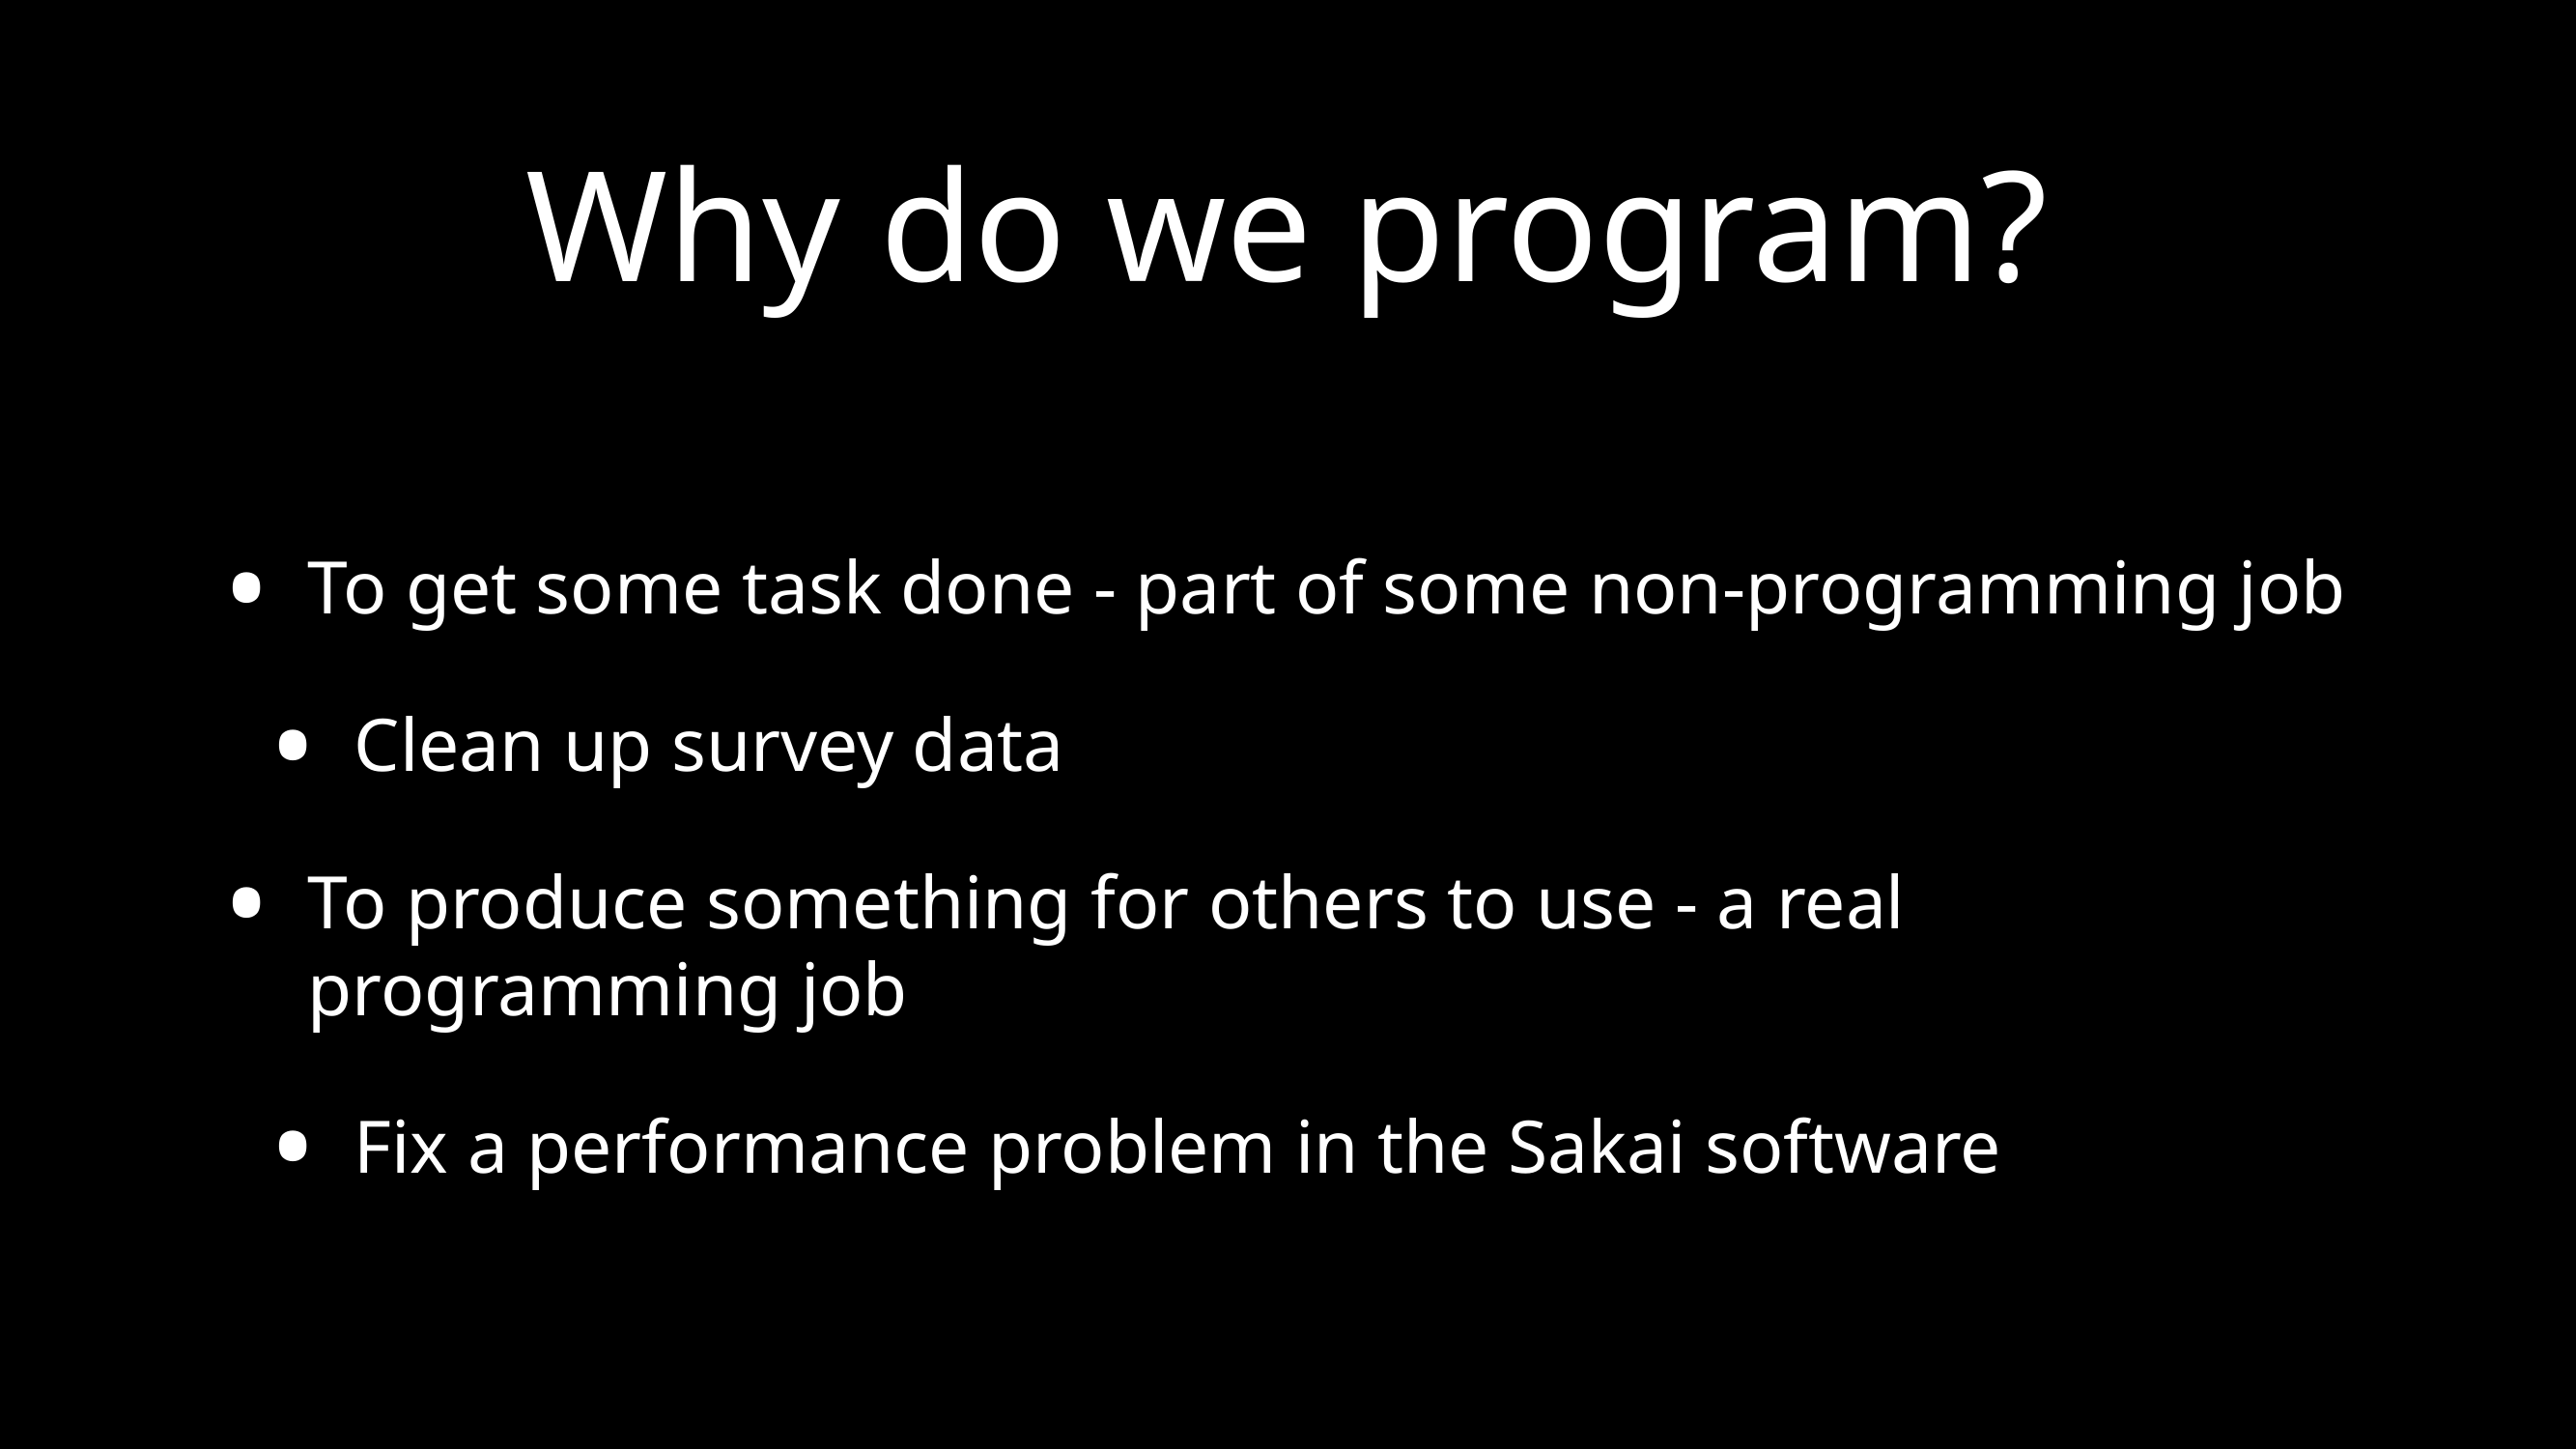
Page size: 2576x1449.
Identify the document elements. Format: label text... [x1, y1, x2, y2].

list To get some task done - part of some non-programming job Clean up survey data To produce something for others to use - a real programming job Fix a performance problem in the Sakai software [183, 412, 2392, 1317]
title Why do we program? [183, 38, 2392, 403]
